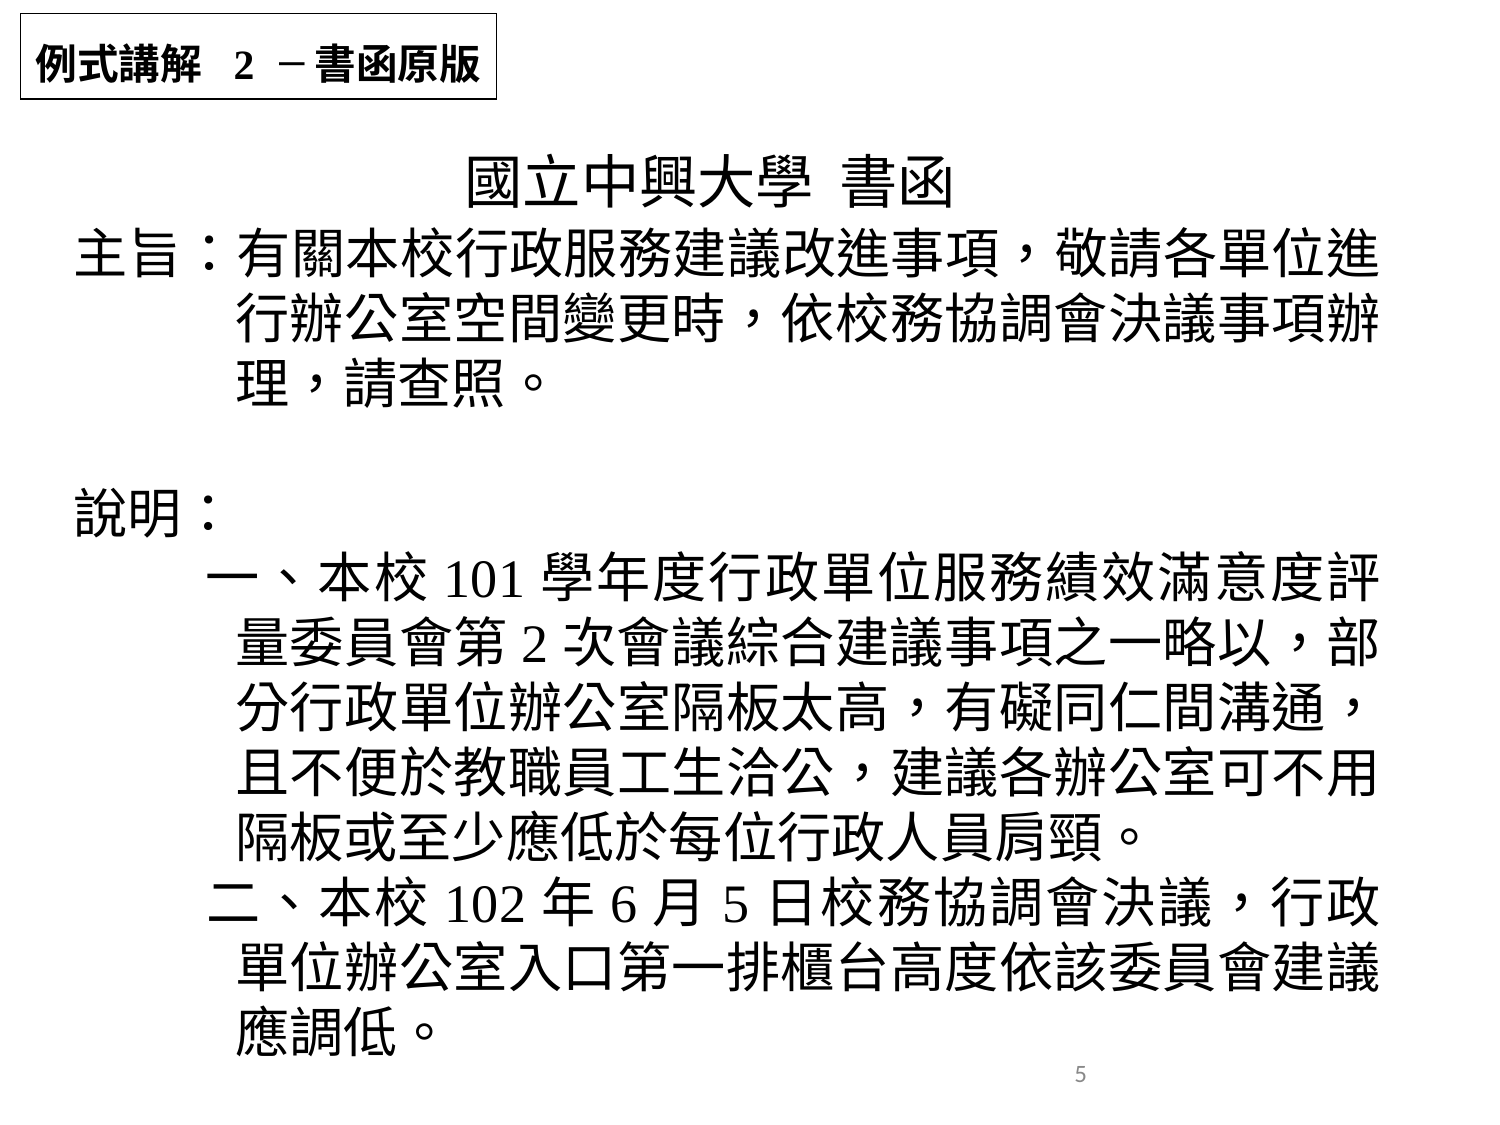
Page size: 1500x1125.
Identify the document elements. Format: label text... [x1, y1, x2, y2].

text_box 5 [1059, 1042, 1397, 1103]
text_box 例式講解 2 ─書函原版 [20, 13, 497, 100]
text_box 國立中興大學 書函 [450, 138, 971, 223]
text_box 主旨：有關本校行政服務建議改進事項，敬請各單位進行辦公室空間變更時，依校務協調會決議事項辦理，請查照。 說明： 一、本校101學年度行政單位服務績效滿意度評量委員會第2次會議綜合建議事項之一略以，部分行政單位辦公室隔板太高，有礙同仁間溝通，且不便於教職員工生洽公，建議各辦公室可不用隔板或至少應低於每位行政人員肩頸。 二、本校102年6月5日校務協調會決議，行政單位辦公室入口第一排櫃台高度依該委員會建議應調低。 [59, 211, 1397, 1071]
